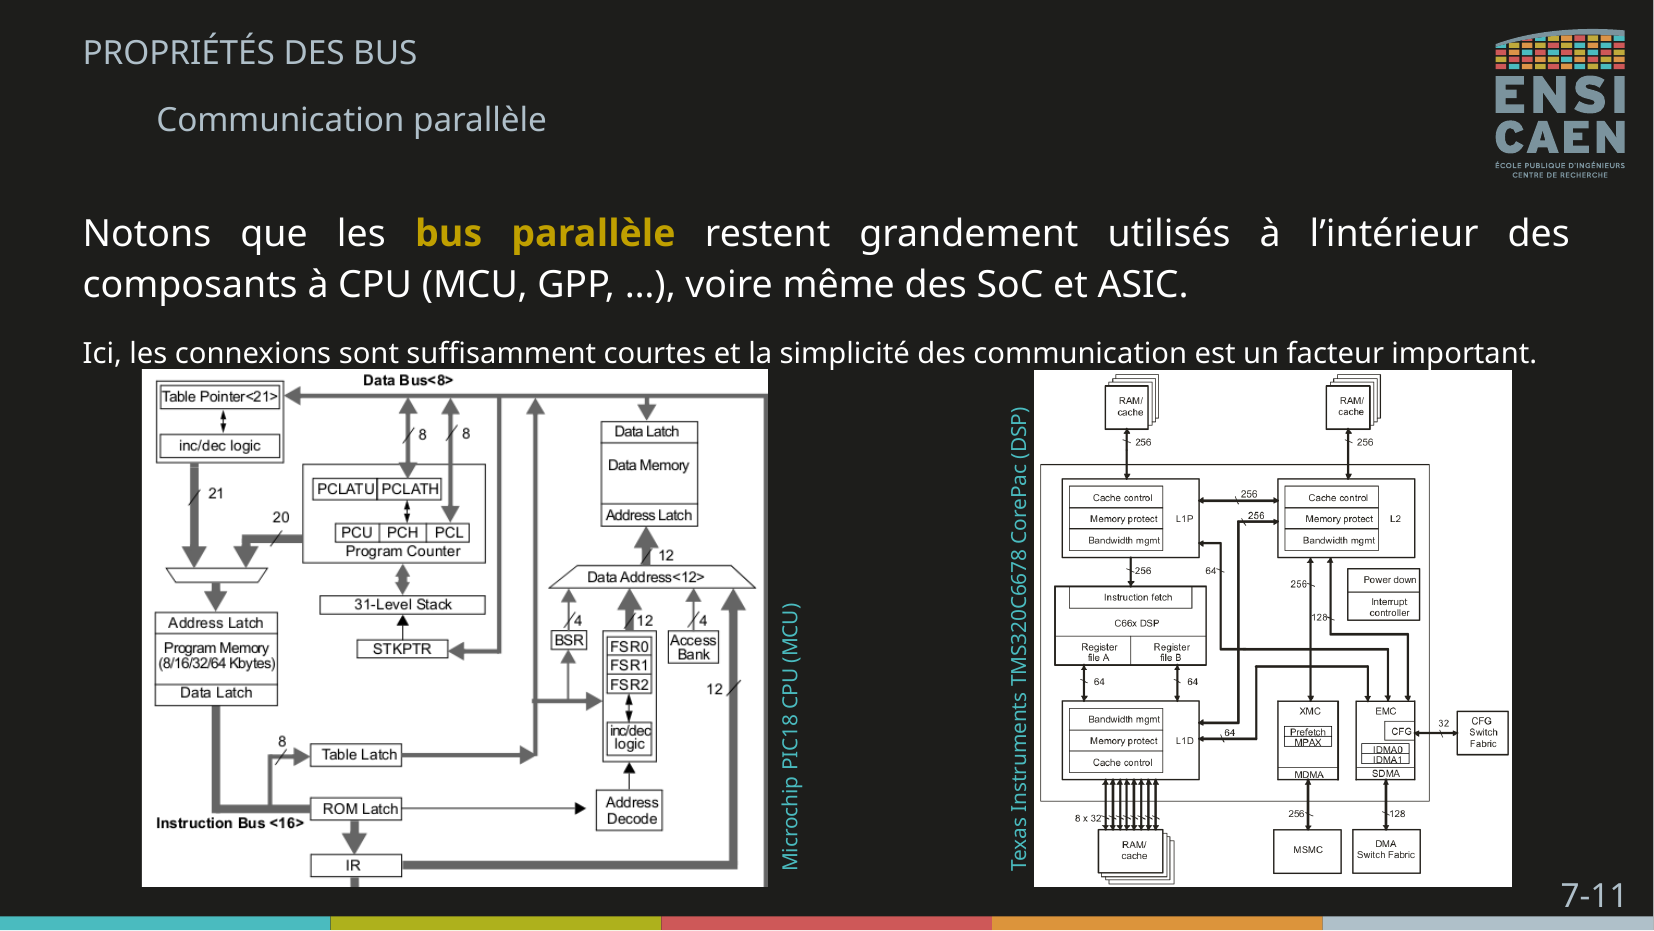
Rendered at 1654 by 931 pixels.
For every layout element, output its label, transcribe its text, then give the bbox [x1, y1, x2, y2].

text_box Microchip PIC18 CPU (MCU) [767, 382, 806, 887]
text_box Texas Instruments TMS320C6678 CorePac (DSP) [996, 381, 1035, 887]
picture [141, 369, 768, 887]
title PROPRIÉTÉS DES BUS Communication parallèle [82, 0, 1467, 148]
list Notons que les bus parallèle restent grandement utilisés à l’intérieur des composants à CPU (MCU, GPP, …), voire même des SoC et ASIC. Ici, les connexions sont suffisamment courtes et la simplicité des communication est un facteur important. [82, 206, 1571, 916]
picture [1034, 370, 1512, 887]
